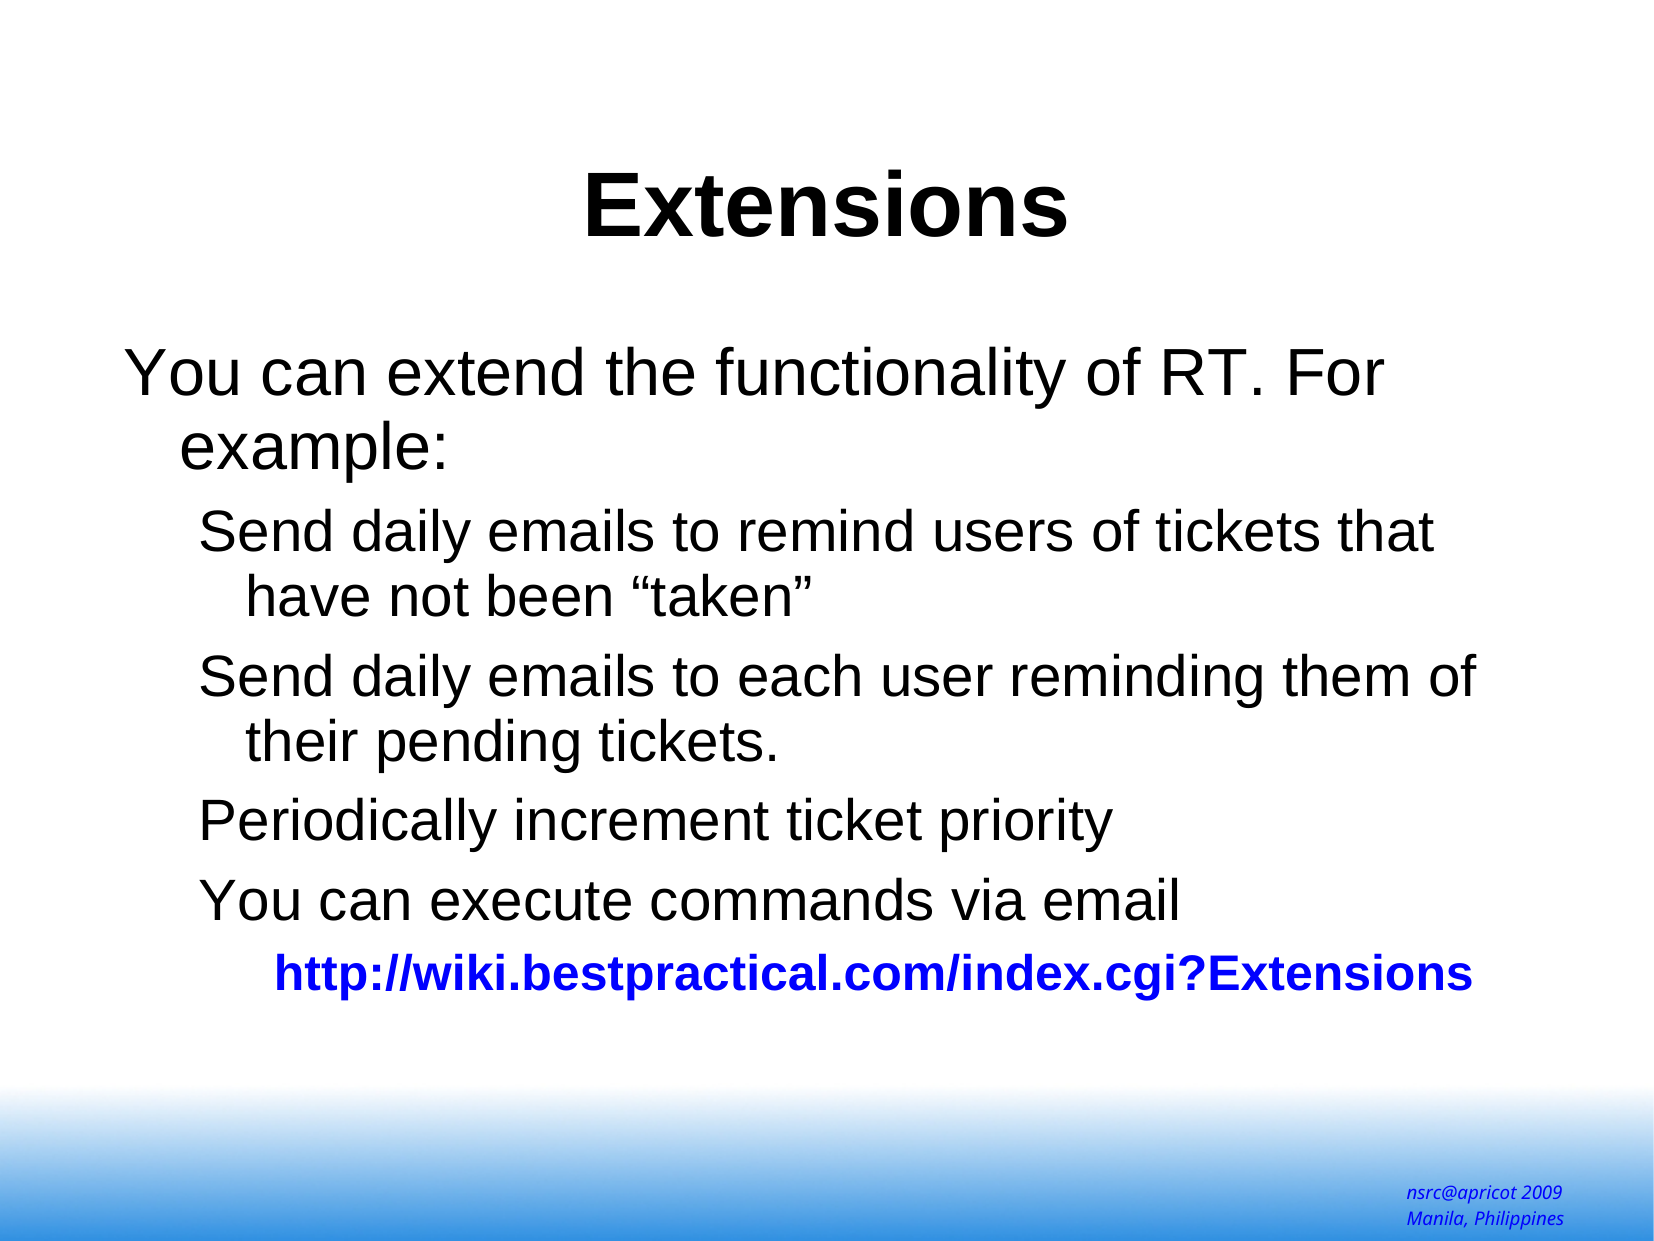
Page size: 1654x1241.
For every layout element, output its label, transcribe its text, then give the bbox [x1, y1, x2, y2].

picture [0, 1083, 1654, 1241]
list You can extend the functionality of RT. For example: Send daily emails to remind users of tickets that have not been “taken” Send daily emails to each user reminding them of their pending tickets. Periodically increment ticket priority You can execute commands via email http://wiki.bestpractical.com/index.cgi?Extensions [124, 334, 1530, 1168]
title Extensions [124, 110, 1530, 301]
